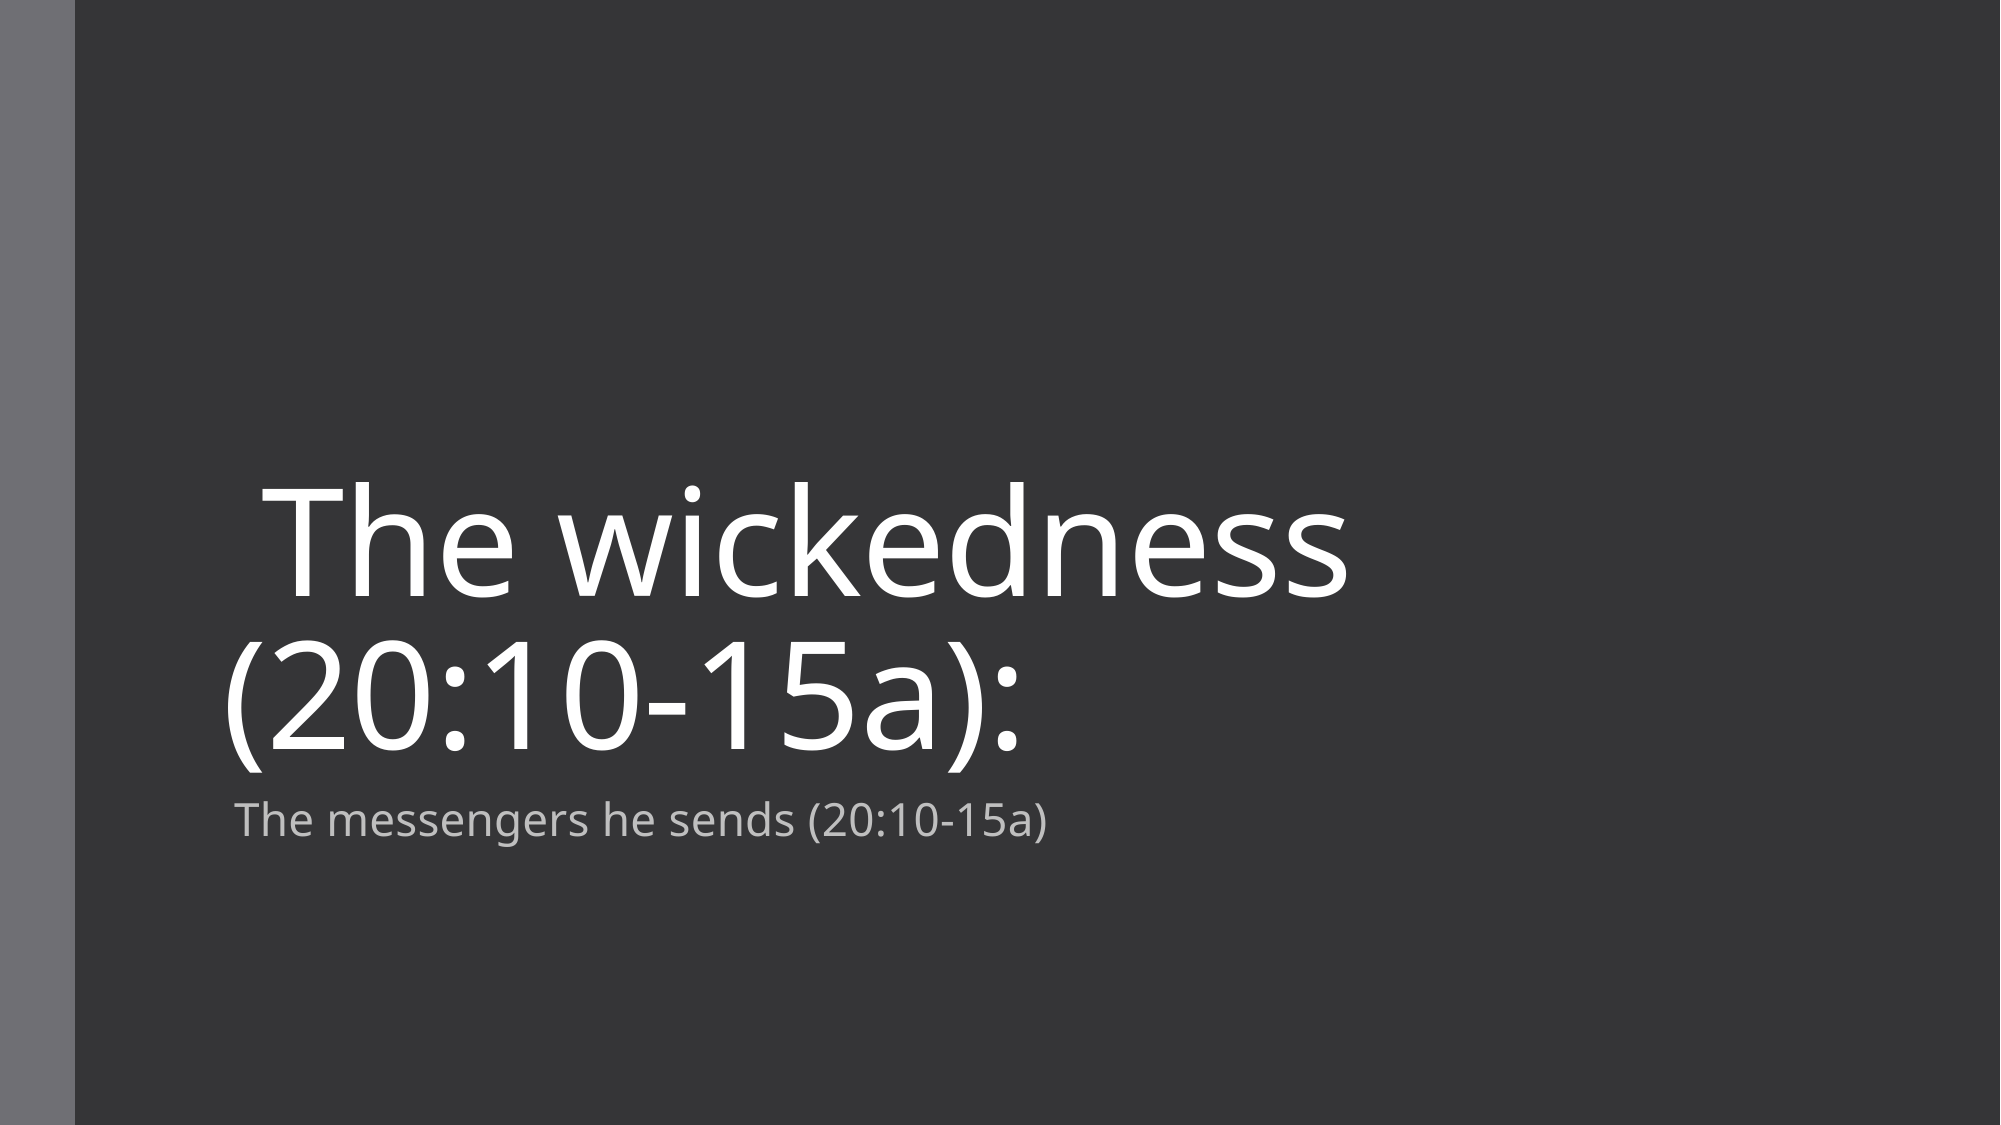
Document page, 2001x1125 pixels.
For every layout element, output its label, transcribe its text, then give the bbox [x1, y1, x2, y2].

subtitle The messengers he sends (20:10-15a) [206, 787, 1752, 1066]
title The wickedness (20:10-15a): [206, 124, 1752, 787]
